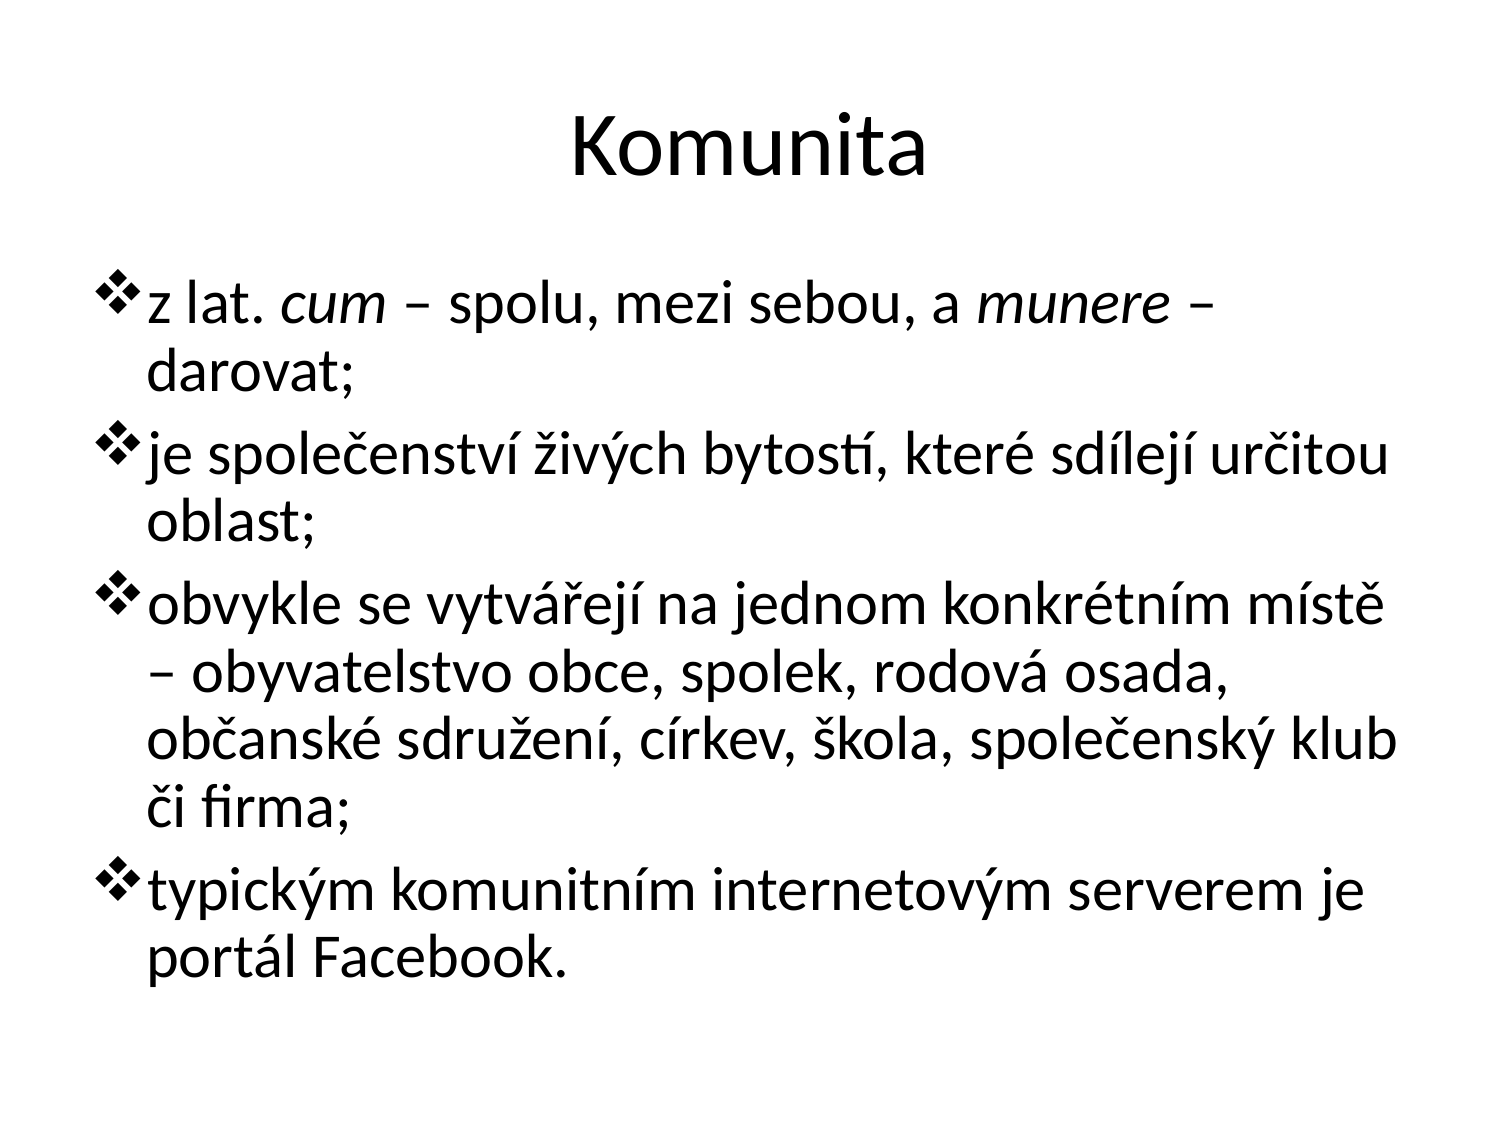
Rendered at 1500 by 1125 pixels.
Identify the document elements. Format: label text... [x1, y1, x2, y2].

list z lat. cum – spolu, mezi sebou, a munere – darovat; je společenství živých bytostí, které sdílejí určitou oblast; obvykle se vytvářejí na jednom konkrétním místě – obyvatelstvo obce, spolek, rodová osada, občanské sdružení, církev, škola, společenský klub či firma; typickým komunitním internetovým serverem je portál Facebook. [75, 262, 1426, 1082]
title Komunita [75, 45, 1426, 233]
